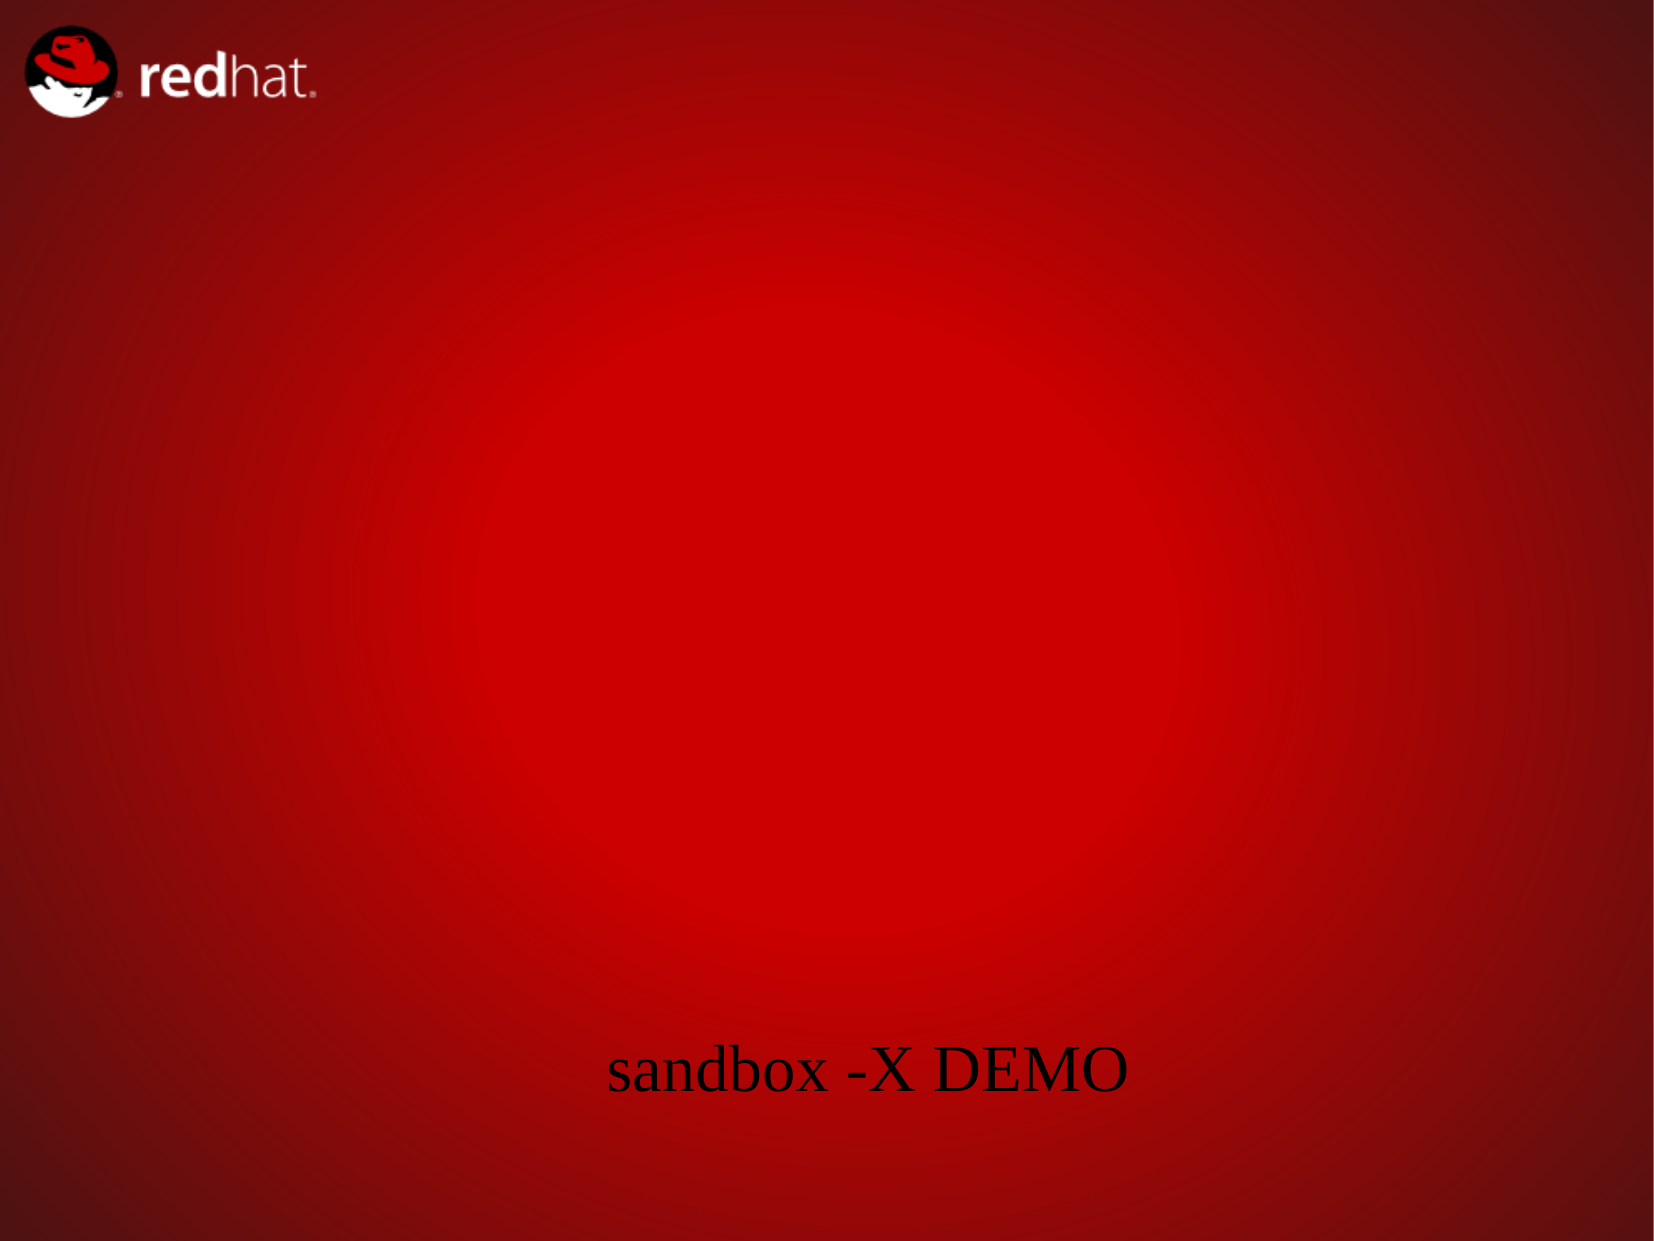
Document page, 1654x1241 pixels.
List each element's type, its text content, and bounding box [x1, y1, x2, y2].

subtitle sandbox -X DEMO [159, 241, 1577, 1013]
picture [0, 0, 1654, 1241]
